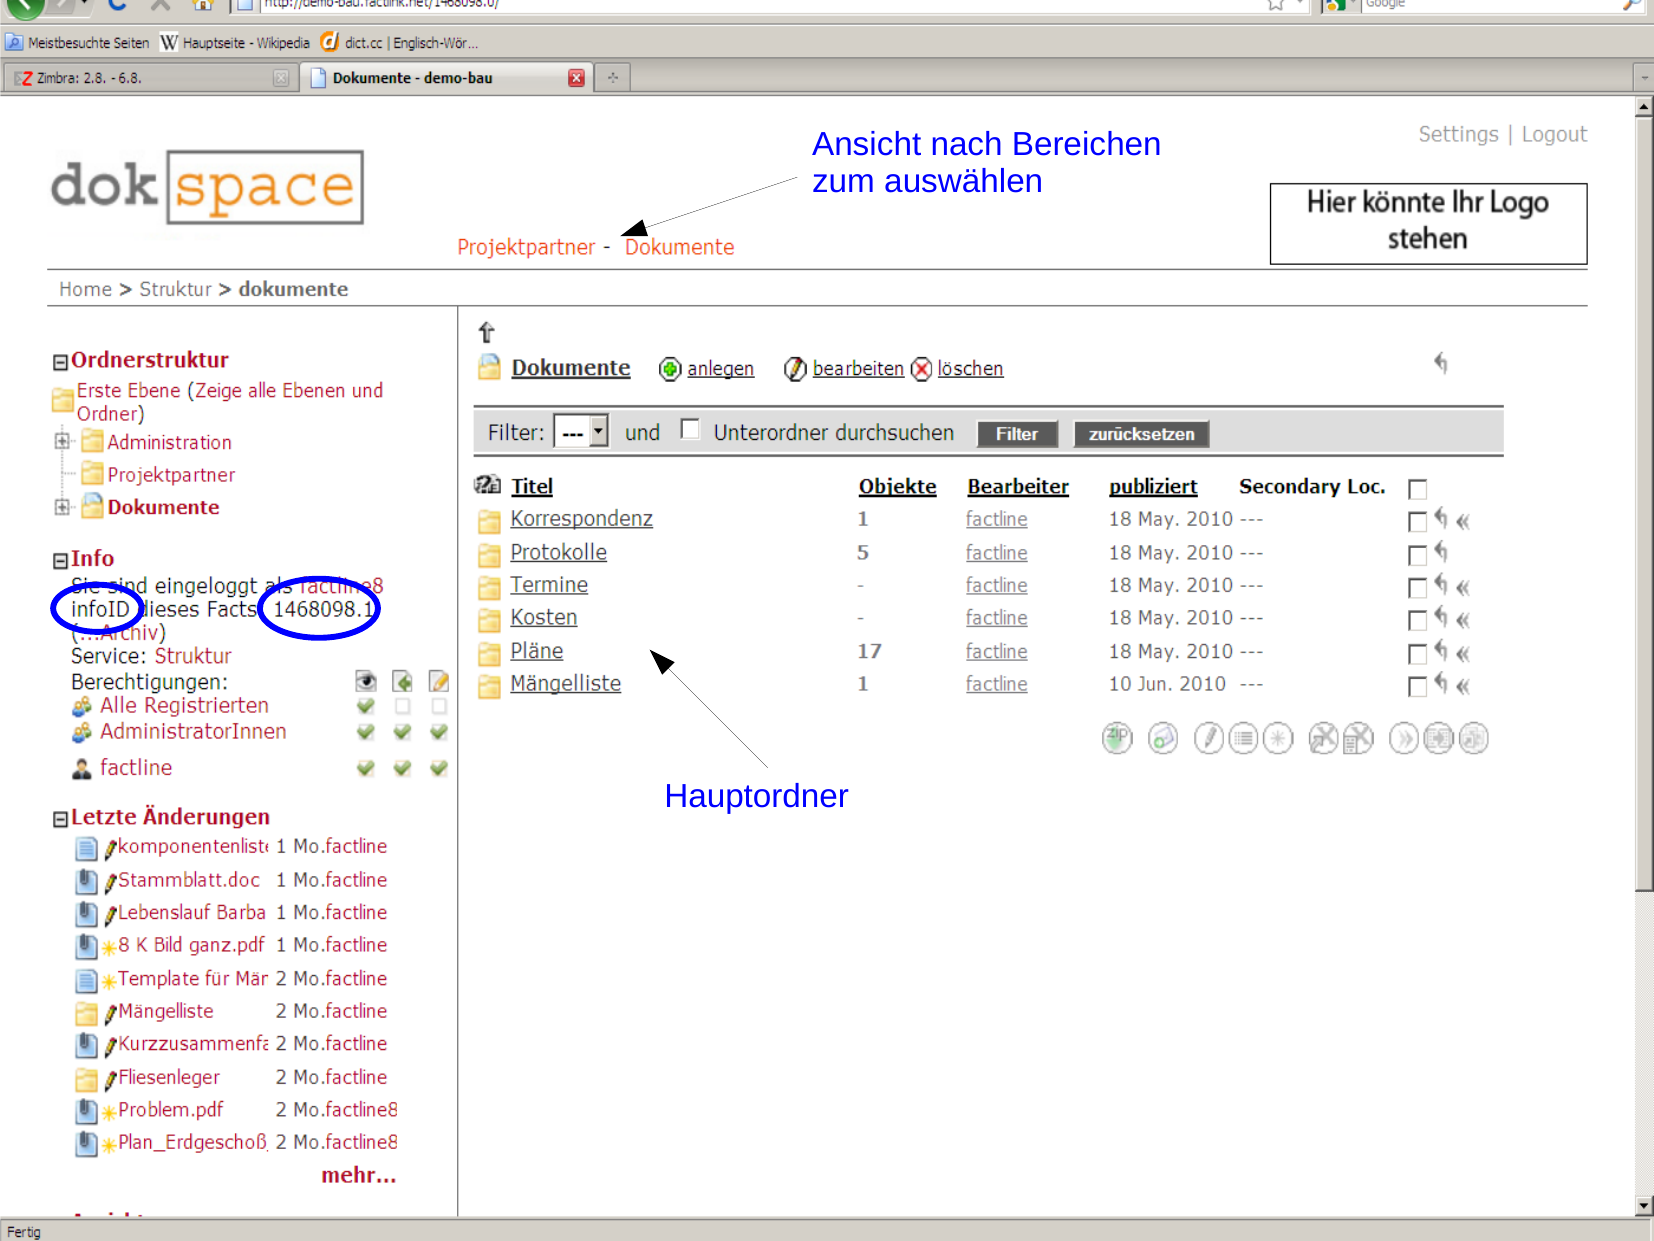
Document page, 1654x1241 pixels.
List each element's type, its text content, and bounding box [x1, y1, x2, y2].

text_box [53, 584, 142, 632]
text_box [259, 578, 378, 638]
text_box Hauptordner [649, 769, 916, 822]
text_box Ansicht nach Bereichen zum auswählen [797, 118, 1211, 208]
picture [0, 0, 1654, 1241]
